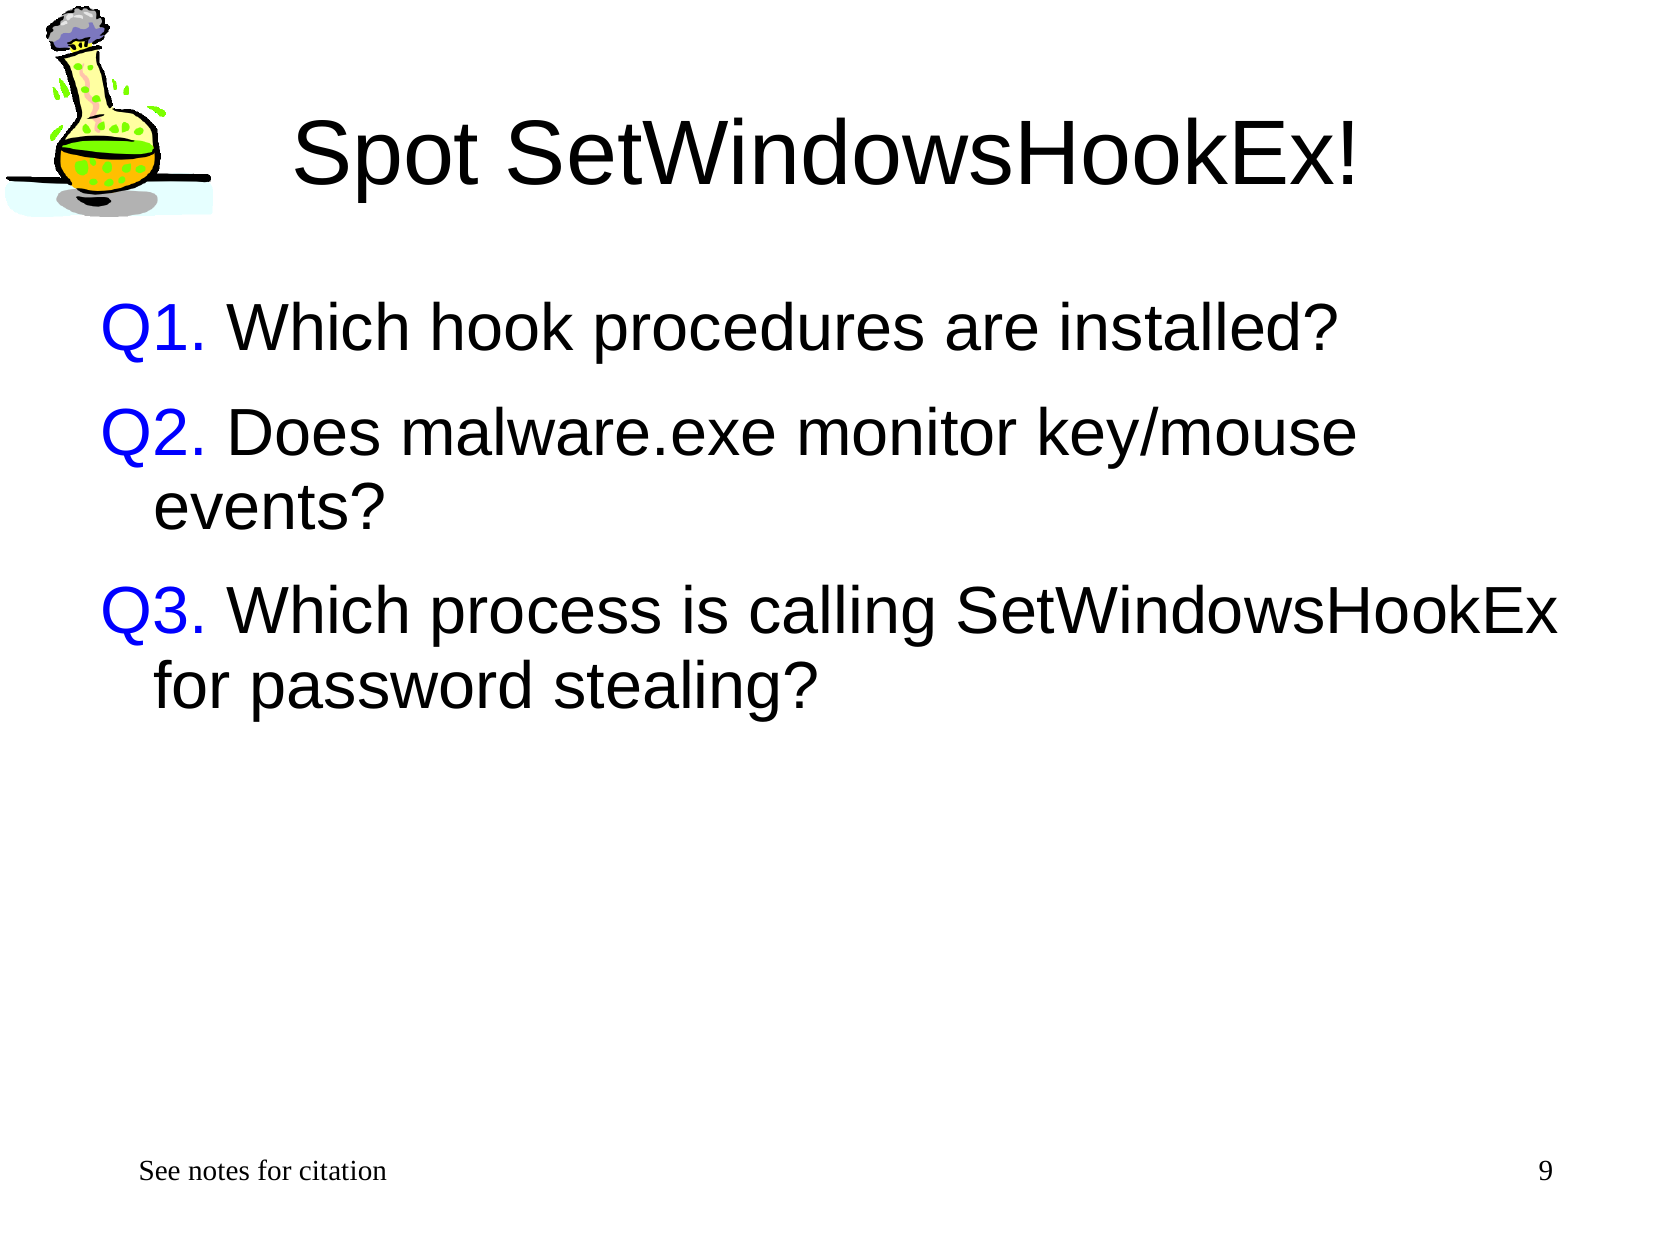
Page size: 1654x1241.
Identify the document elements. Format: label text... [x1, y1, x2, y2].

list Which hook procedures are installed? Does malware.exe monitor key/mouse events? Which process is calling SetWindowsHookEx for password stealing? [82, 290, 1576, 1126]
picture [5, 6, 213, 217]
title Spot SetWindowsHookEx! [82, 49, 1571, 257]
